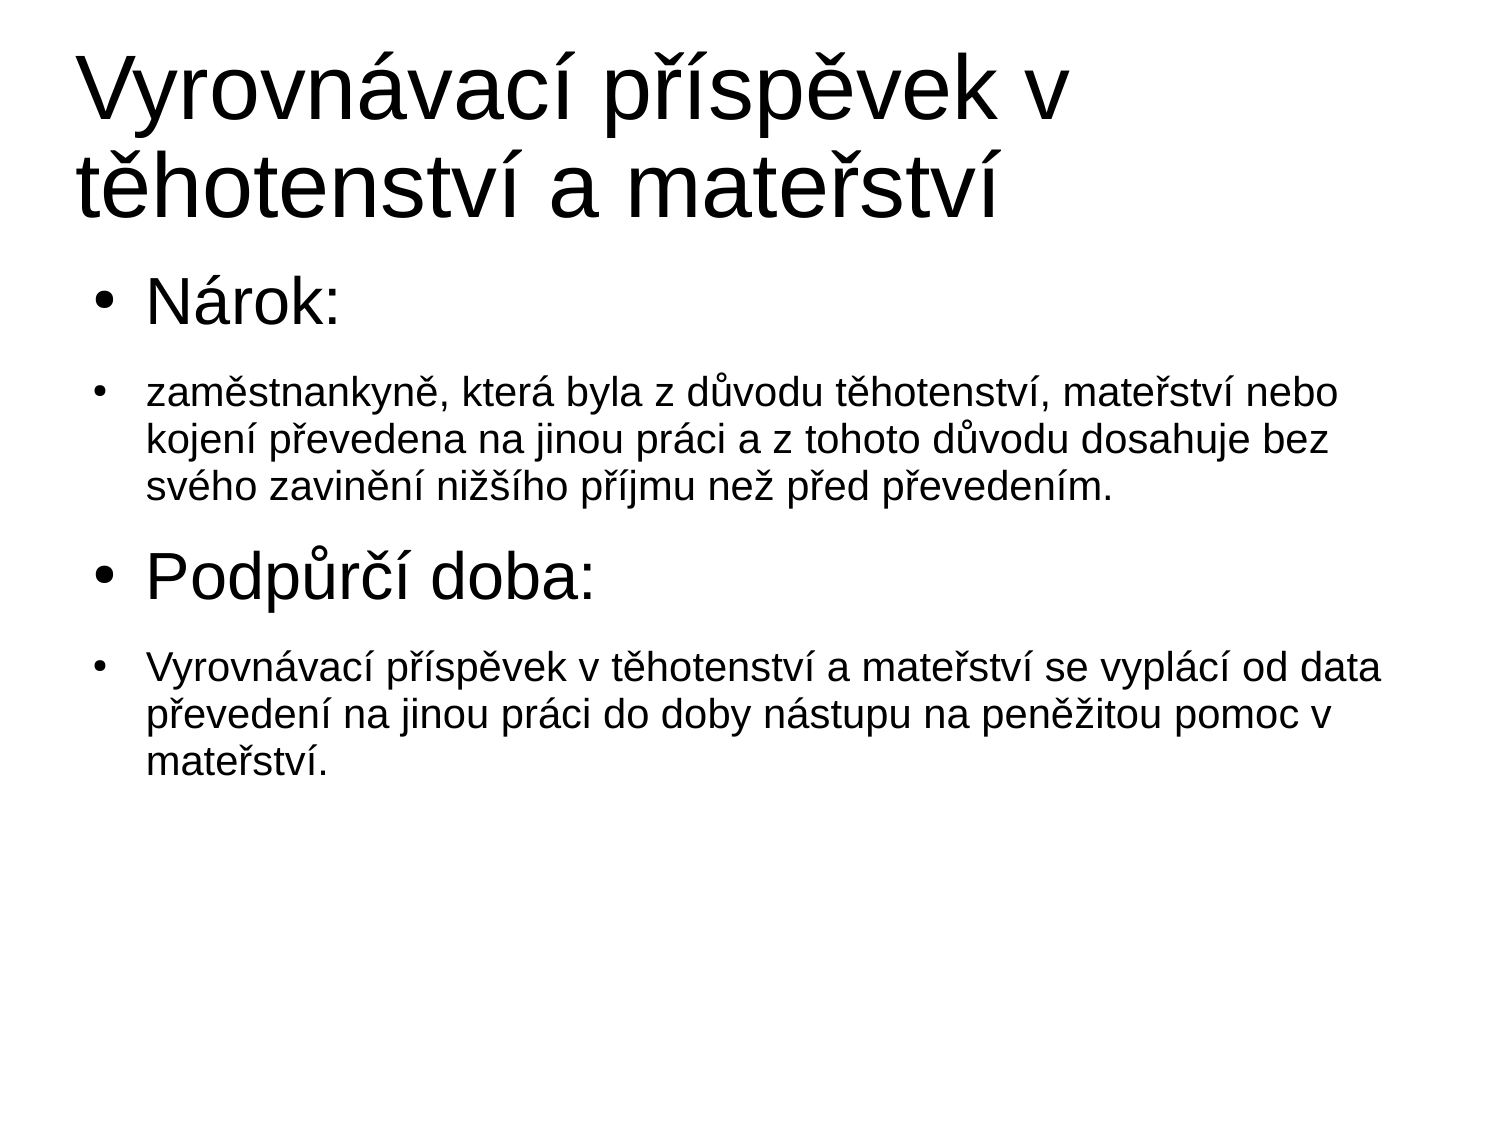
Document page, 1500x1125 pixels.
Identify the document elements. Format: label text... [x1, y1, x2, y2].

list Nárok: zaměstnankyně, která byla z důvodu těhotenství, mateřství nebo kojení převedena na jinou práci a z tohoto důvodu dosahuje bez svého zavinění nižšího příjmu než před převedením. Podpůrčí doba: Vyrovnávací příspěvek v těhotenství a mateřství se vyplácí od data převedení na jinou práci do doby nástupu na peněžitou pomoc v mateřství. [75, 263, 1425, 1006]
title Vyrovnávací příspěvek v těhotenství a mateřství [75, 38, 1425, 240]
